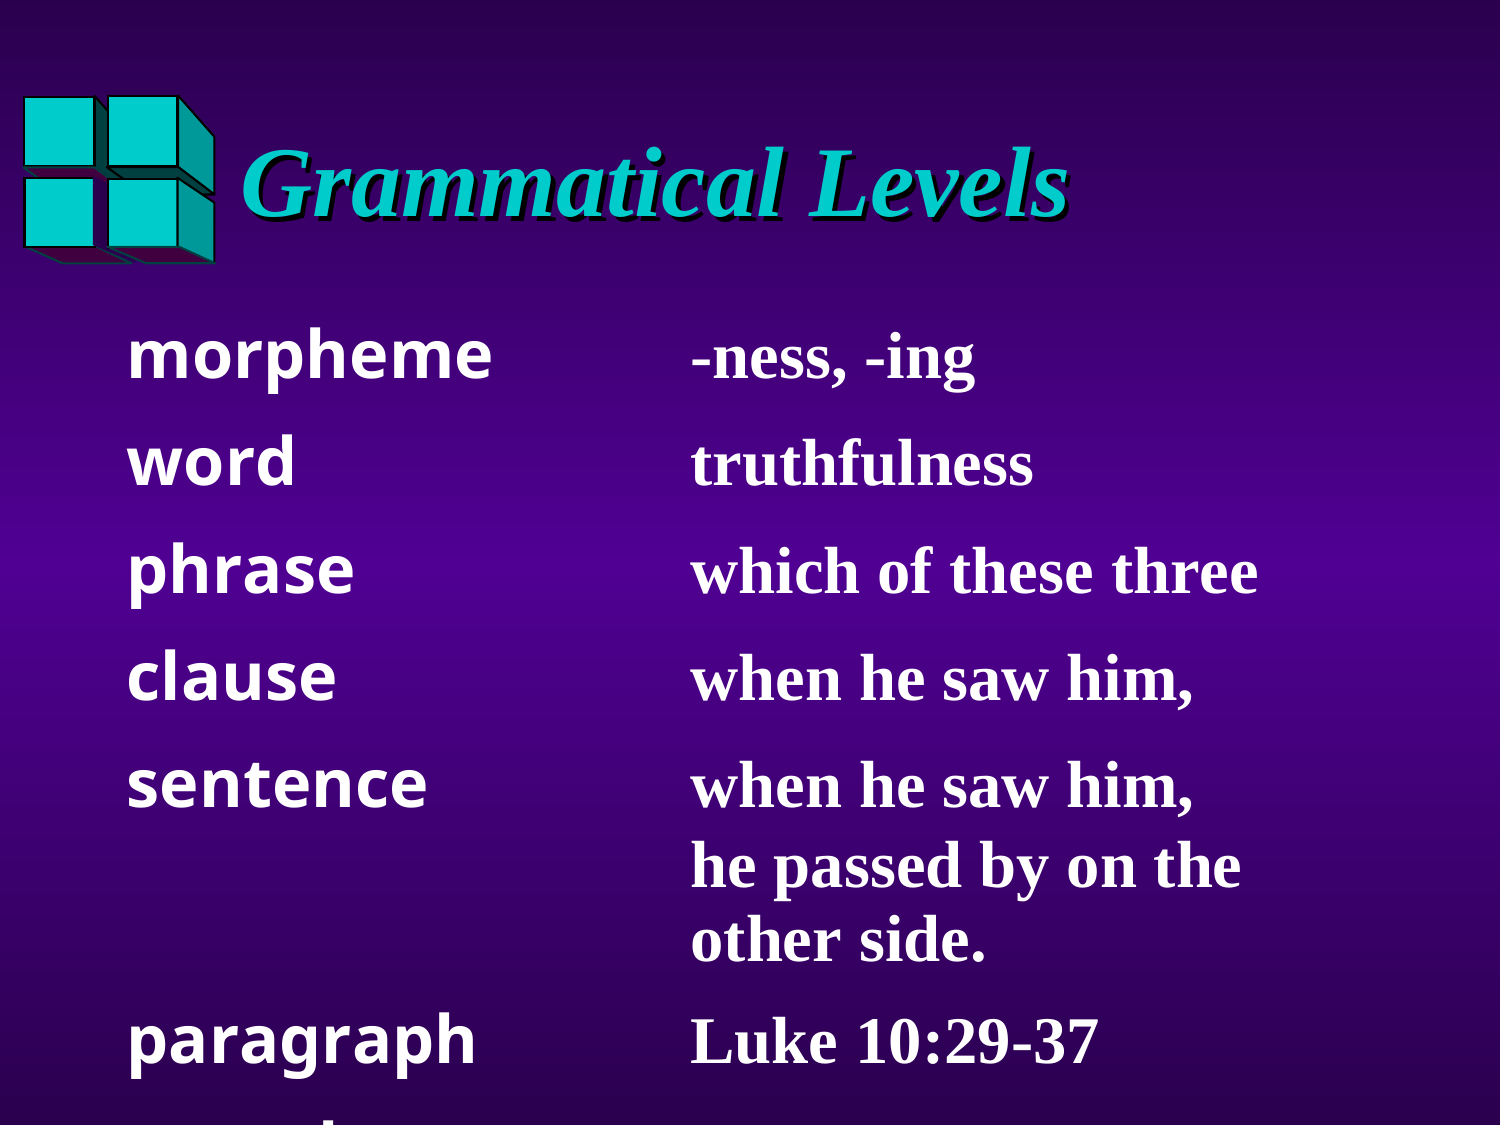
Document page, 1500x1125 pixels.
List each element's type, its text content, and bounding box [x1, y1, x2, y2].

list morpheme -ness, -ing word truthfulness phrase which of these three clause when he saw him, sentence when he saw him, he passed by on the other side. paragraph Luke 10:29-37 monologue [112, 299, 1450, 1112]
title Grammatical Levels [224, 78, 1388, 288]
